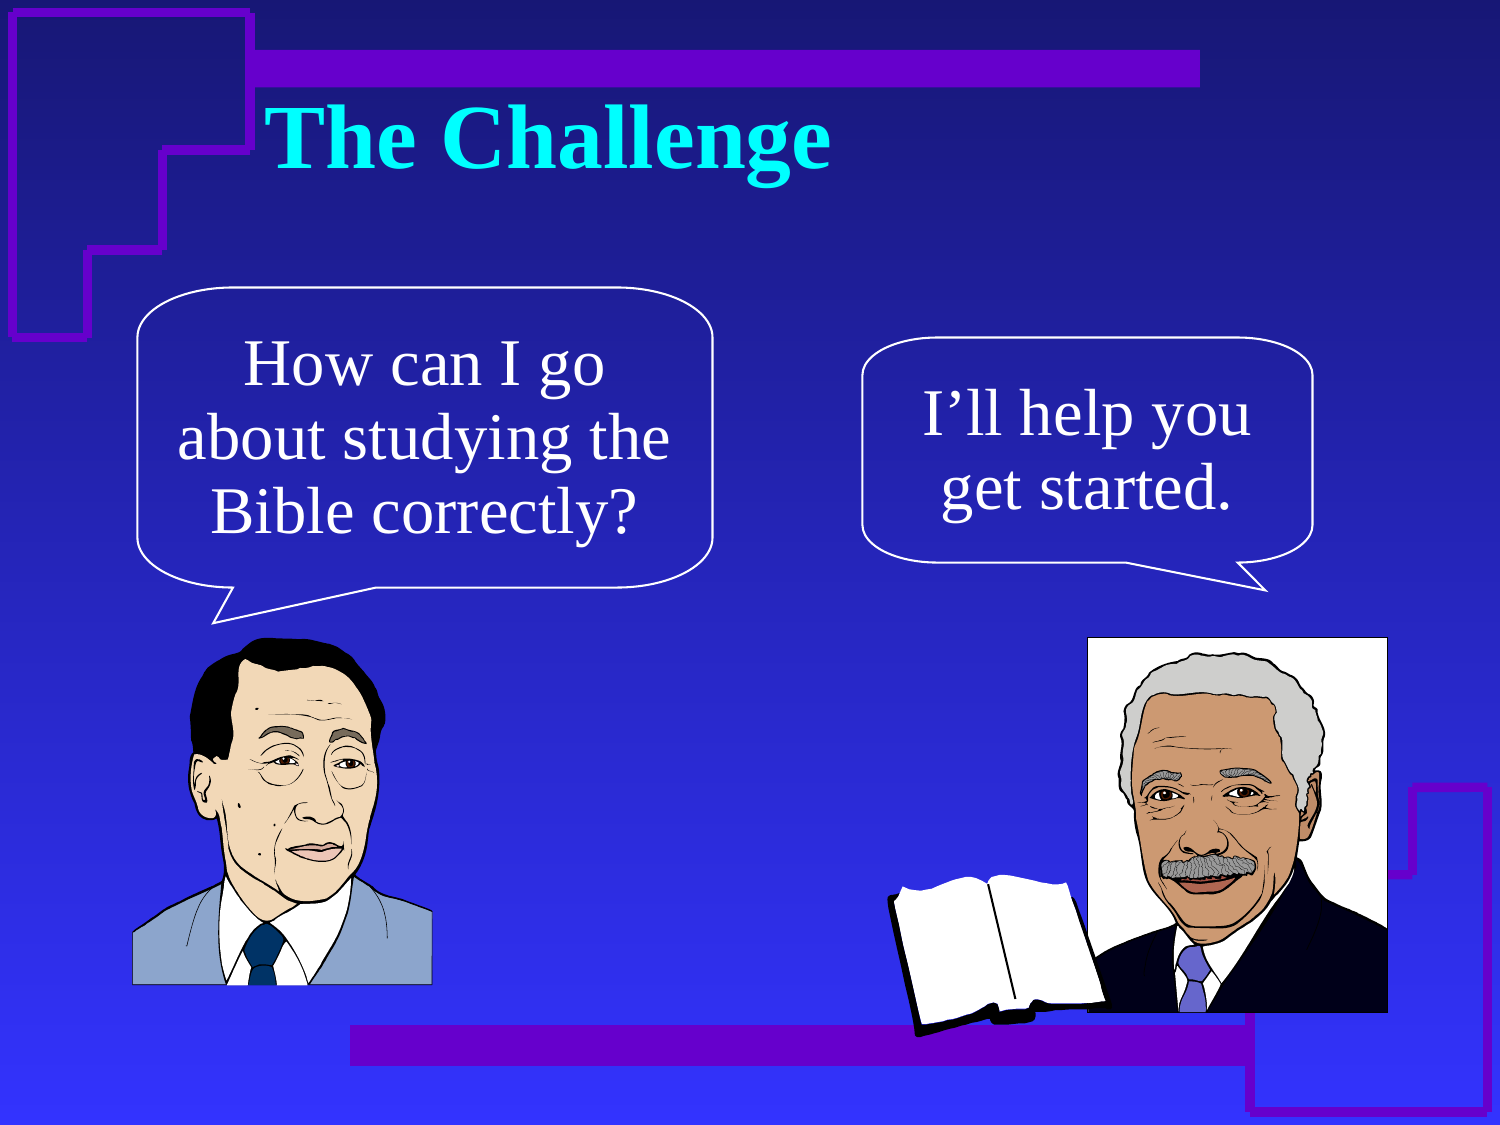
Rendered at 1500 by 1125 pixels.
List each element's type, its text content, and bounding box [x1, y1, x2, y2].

text_box [1087, 637, 1388, 651]
text_box [887, 874, 1113, 1038]
text_box How can I go about studying the Bible correctly? [137, 287, 713, 624]
text_box I’ll help you get started. [862, 337, 1313, 591]
title The Challenge [249, 74, 1450, 201]
picture [1087, 651, 1388, 1013]
picture [132, 637, 433, 986]
